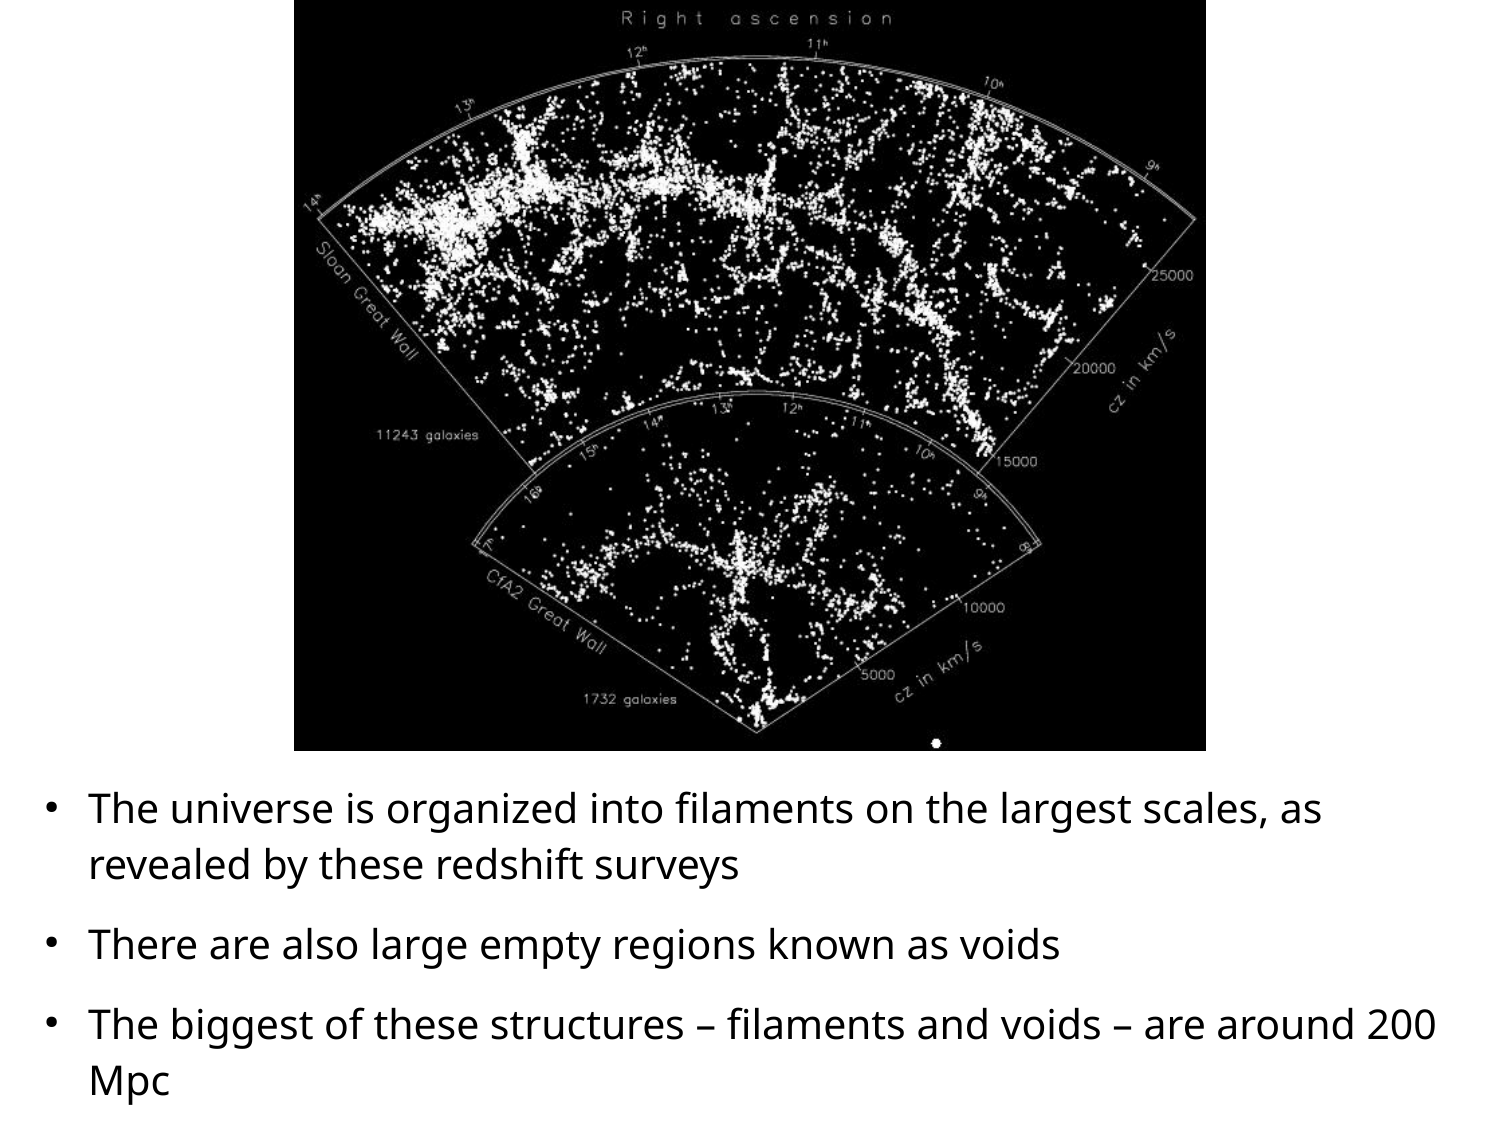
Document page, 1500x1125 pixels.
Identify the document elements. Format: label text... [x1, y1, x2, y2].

picture [294, 0, 1206, 751]
list The universe is organized into filaments on the largest scales, as revealed by these redshift surveys There are also large empty regions known as voids The biggest of these structures – filaments and voids – are around 200 Mpc [30, 780, 1471, 1111]
